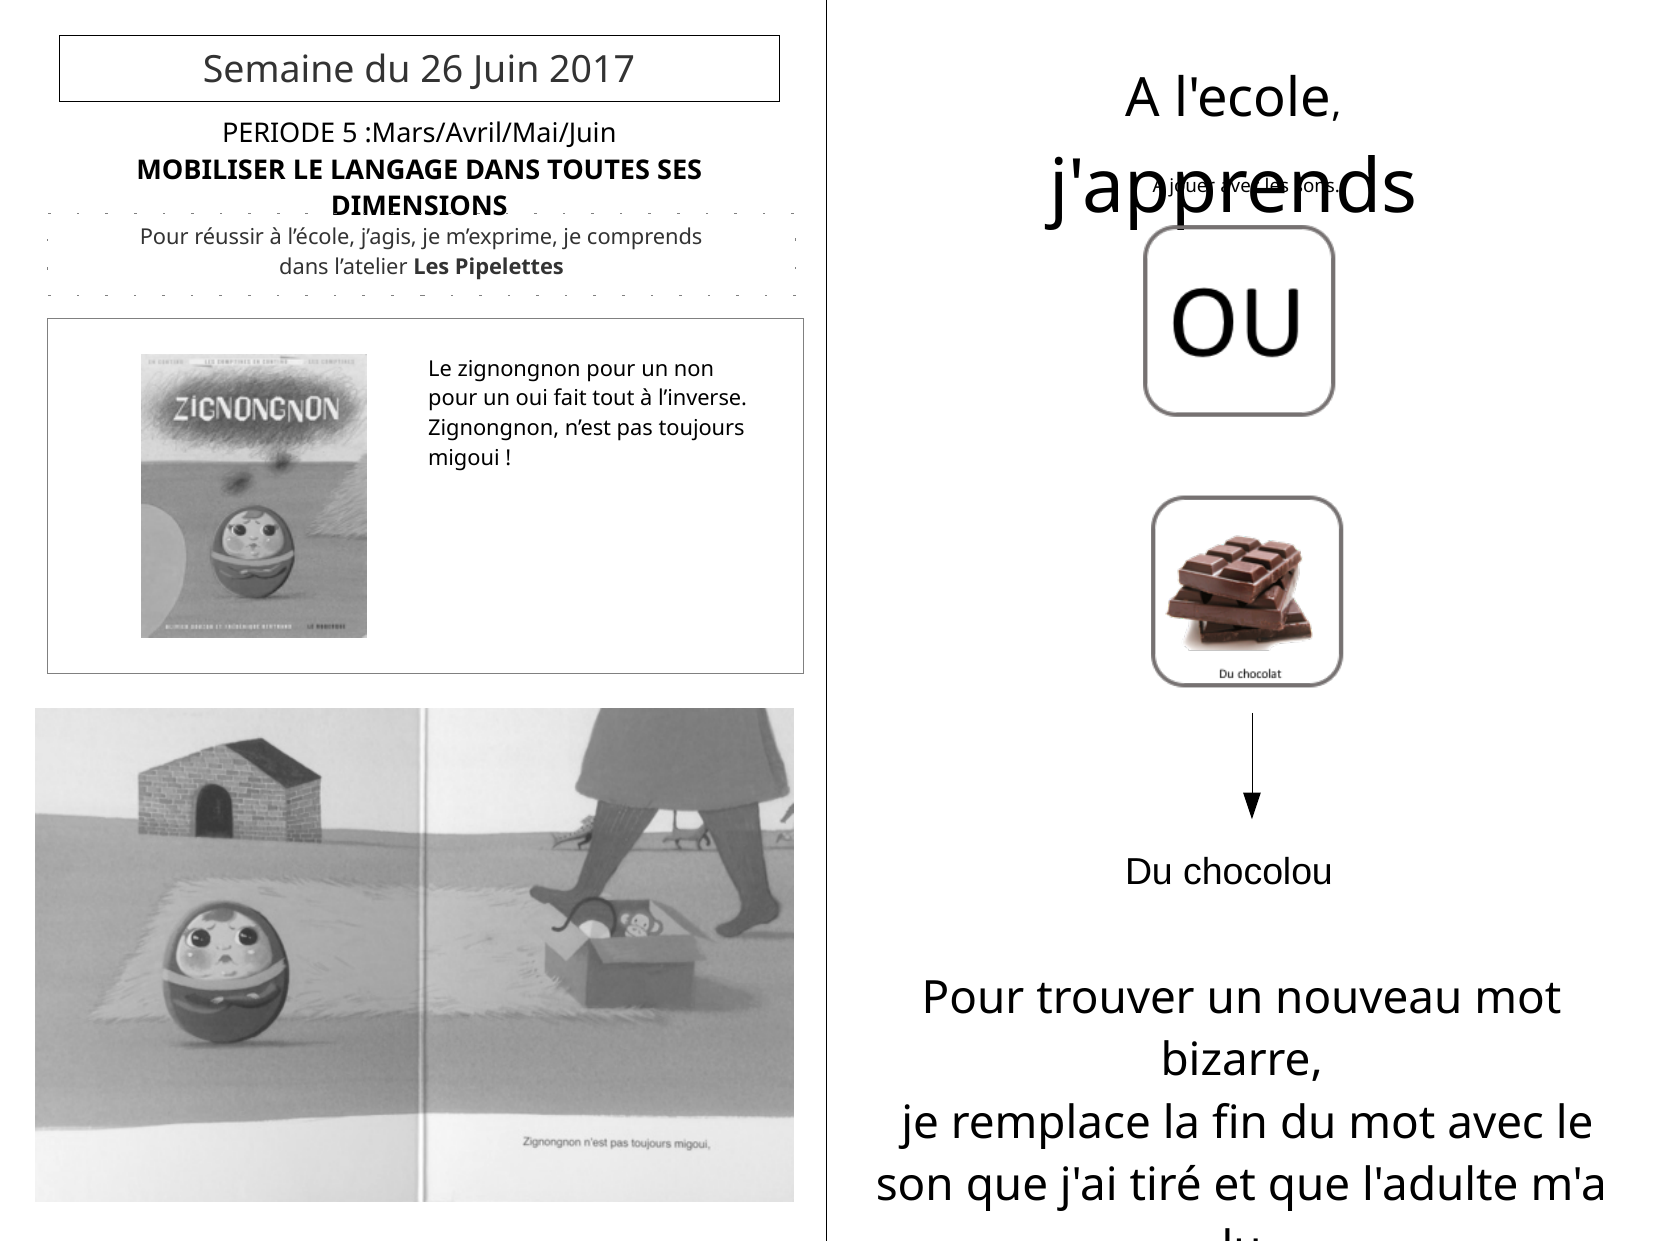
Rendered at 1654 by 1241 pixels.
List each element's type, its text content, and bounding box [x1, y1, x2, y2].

text_box Le zignongnon pour un non pour un oui fait tout à l’inverse. Zignongnon, n’est pas toujours migoui ! [413, 345, 780, 669]
picture [141, 354, 367, 638]
text_box A l'ecole, j'apprends [1026, 50, 1441, 154]
text_box PERIODE 5 :Mars/Avril/Mai/Juin MOBILISER LE LANGAGE DANS TOUTES SES DIMENSIONS [82, 106, 756, 213]
text_box Semaine du 26 Juin 2017 [59, 35, 780, 102]
text_box Pour trouver un nouveau mot bizarre, je remplace la fin du mot avec le son que j'ai tiré et que l'adulte m'a lu [841, 956, 1642, 1109]
text_box A jouer avec les sons. [885, 165, 1607, 225]
text_box Pour réussir à l’école, j’agis, je m’exprime, je comprends dans l’atelier Les Pipelettes [47, 213, 796, 296]
picture [35, 708, 794, 1203]
text_box Du chocolou [1110, 842, 1394, 900]
picture [1105, 224, 1371, 690]
